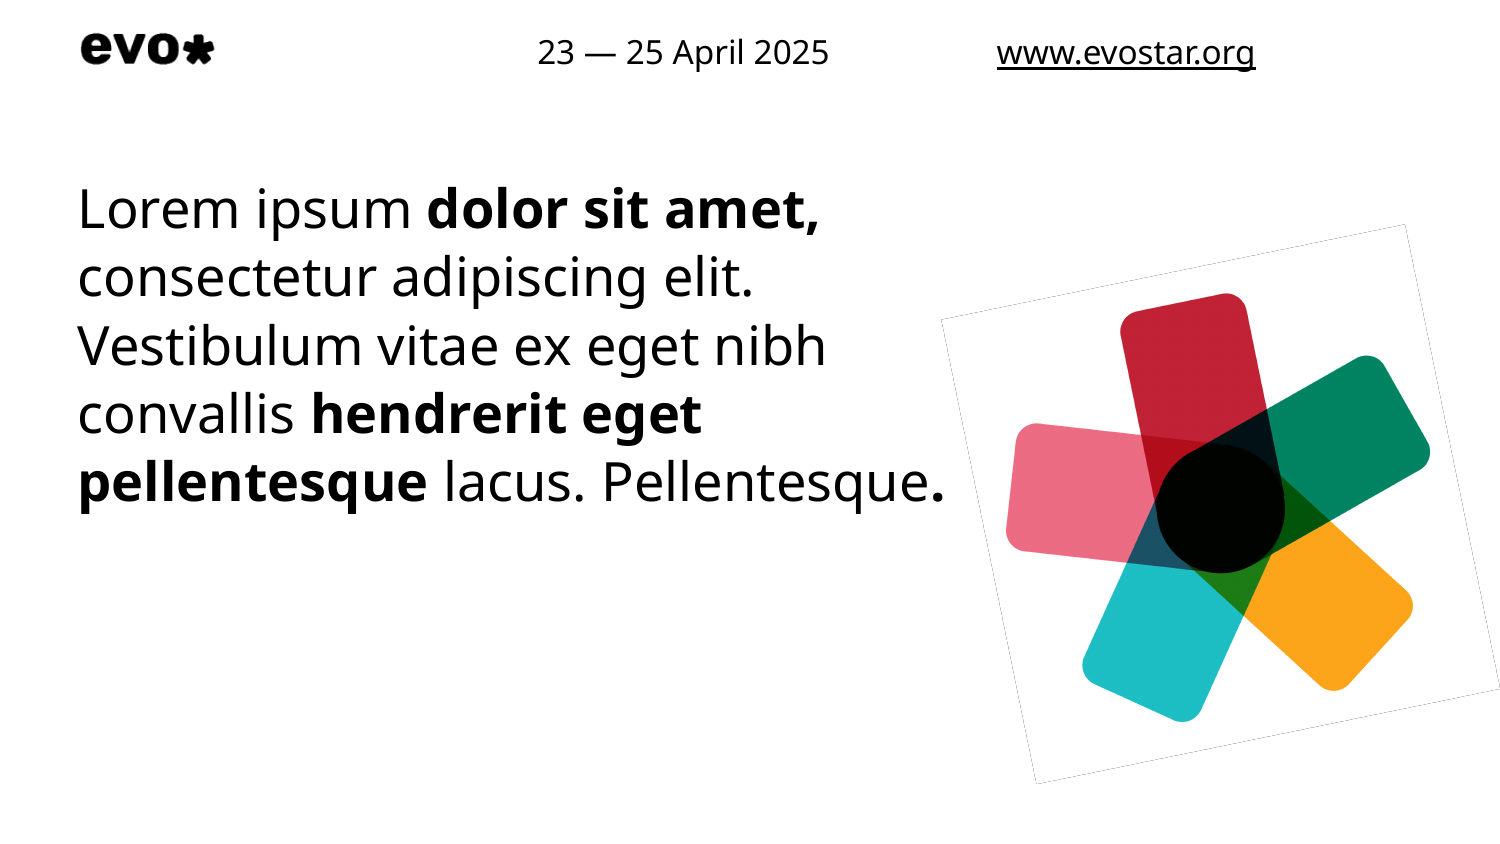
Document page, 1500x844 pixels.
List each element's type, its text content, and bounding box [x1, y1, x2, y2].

text_box 23 — 25 April 2025 [522, 16, 853, 87]
text_box www.evostar.org [981, 16, 1313, 87]
picture [941, 225, 1500, 784]
picture [79, 0, 263, 132]
text_box Lorem ipsum dolor sit amet, consectetur adipiscing elit. Vestibulum vitae ex eget nibh convallis hendrerit eget pellentesque lacus. Pellentesque. [62, 156, 982, 528]
